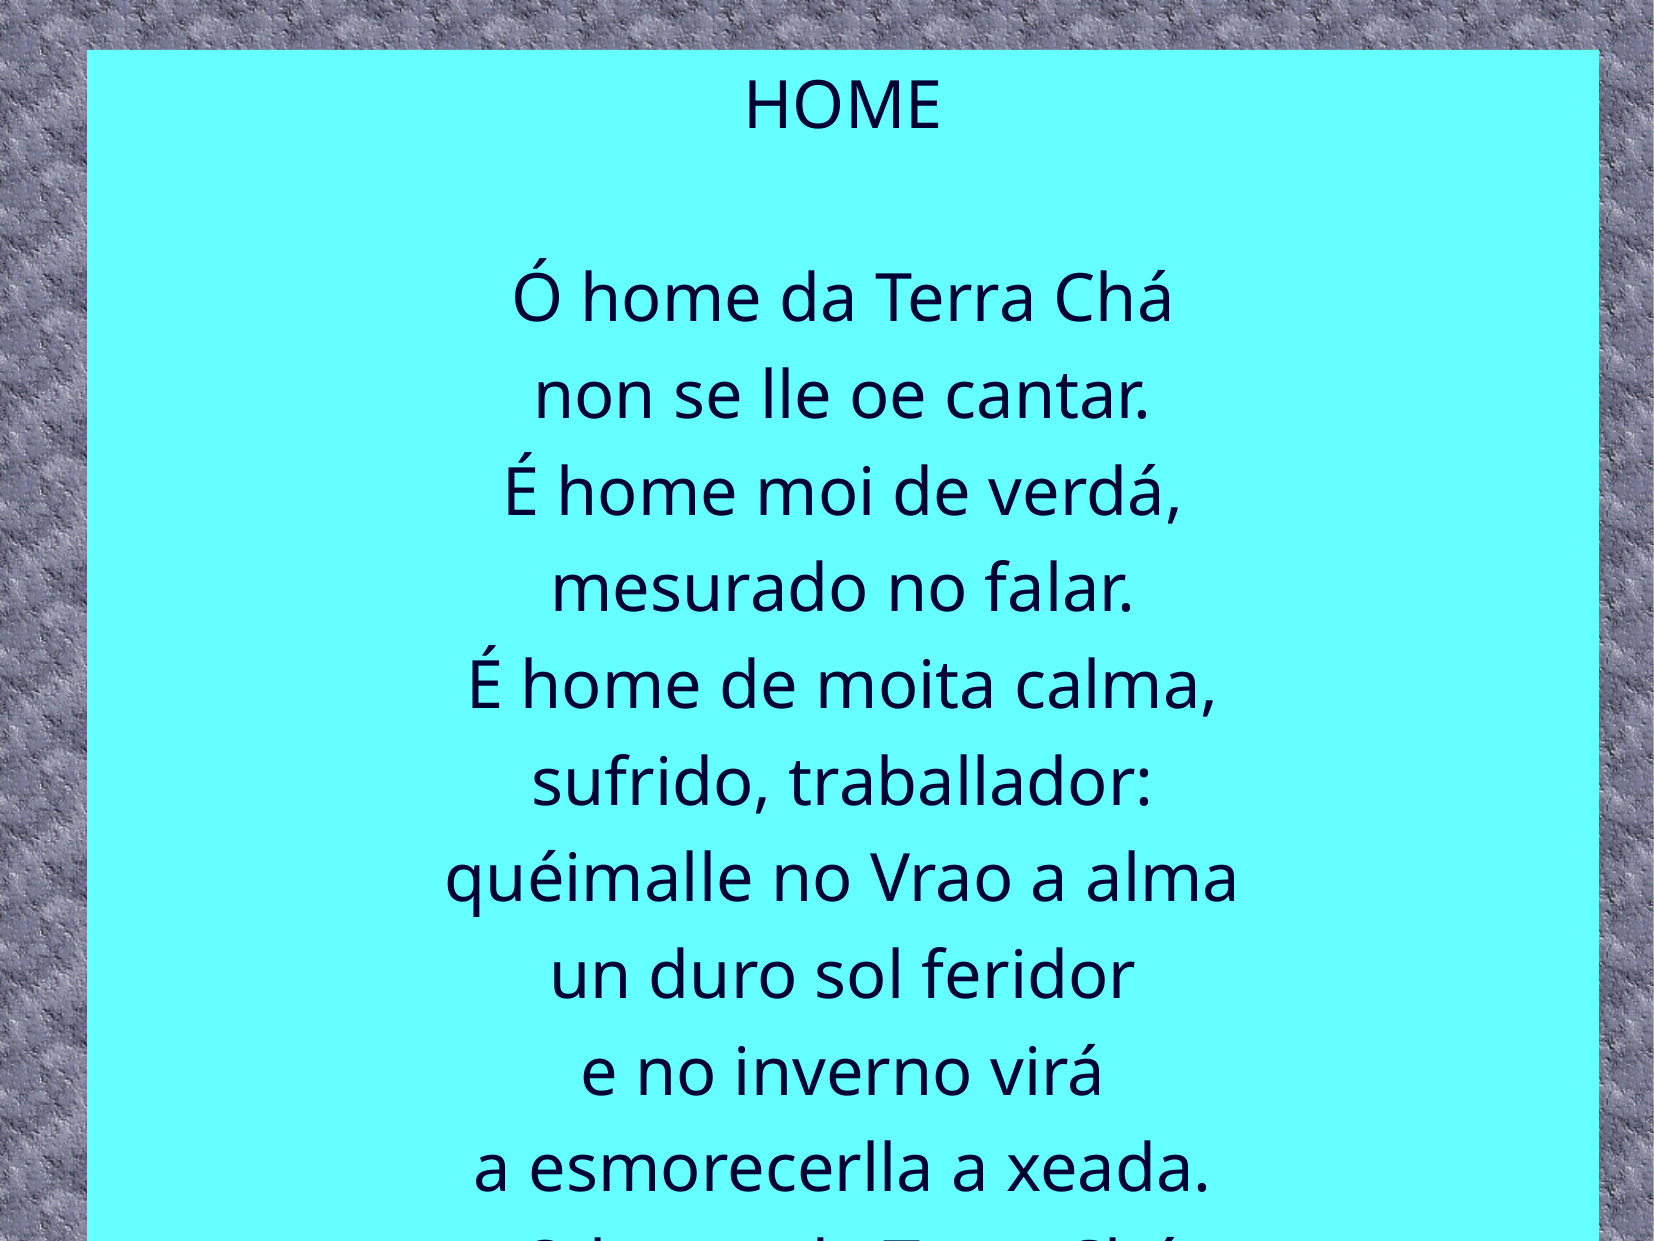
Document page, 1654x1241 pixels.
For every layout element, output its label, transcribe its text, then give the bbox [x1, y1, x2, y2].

picture [0, 0, 1654, 1241]
text_box HOME Ó home da Terra Chá non se lle oe cantar. É home moi de verdá, mesurado no falar. É home de moita calma, sufrido, traballador: quéimalle no Vrao a alma un duro sol feridor e no inverno virá a esmorecerlla a xeada. ¡O home da Terra Chá ten a alma mancada! [87, 49, 1599, 1203]
